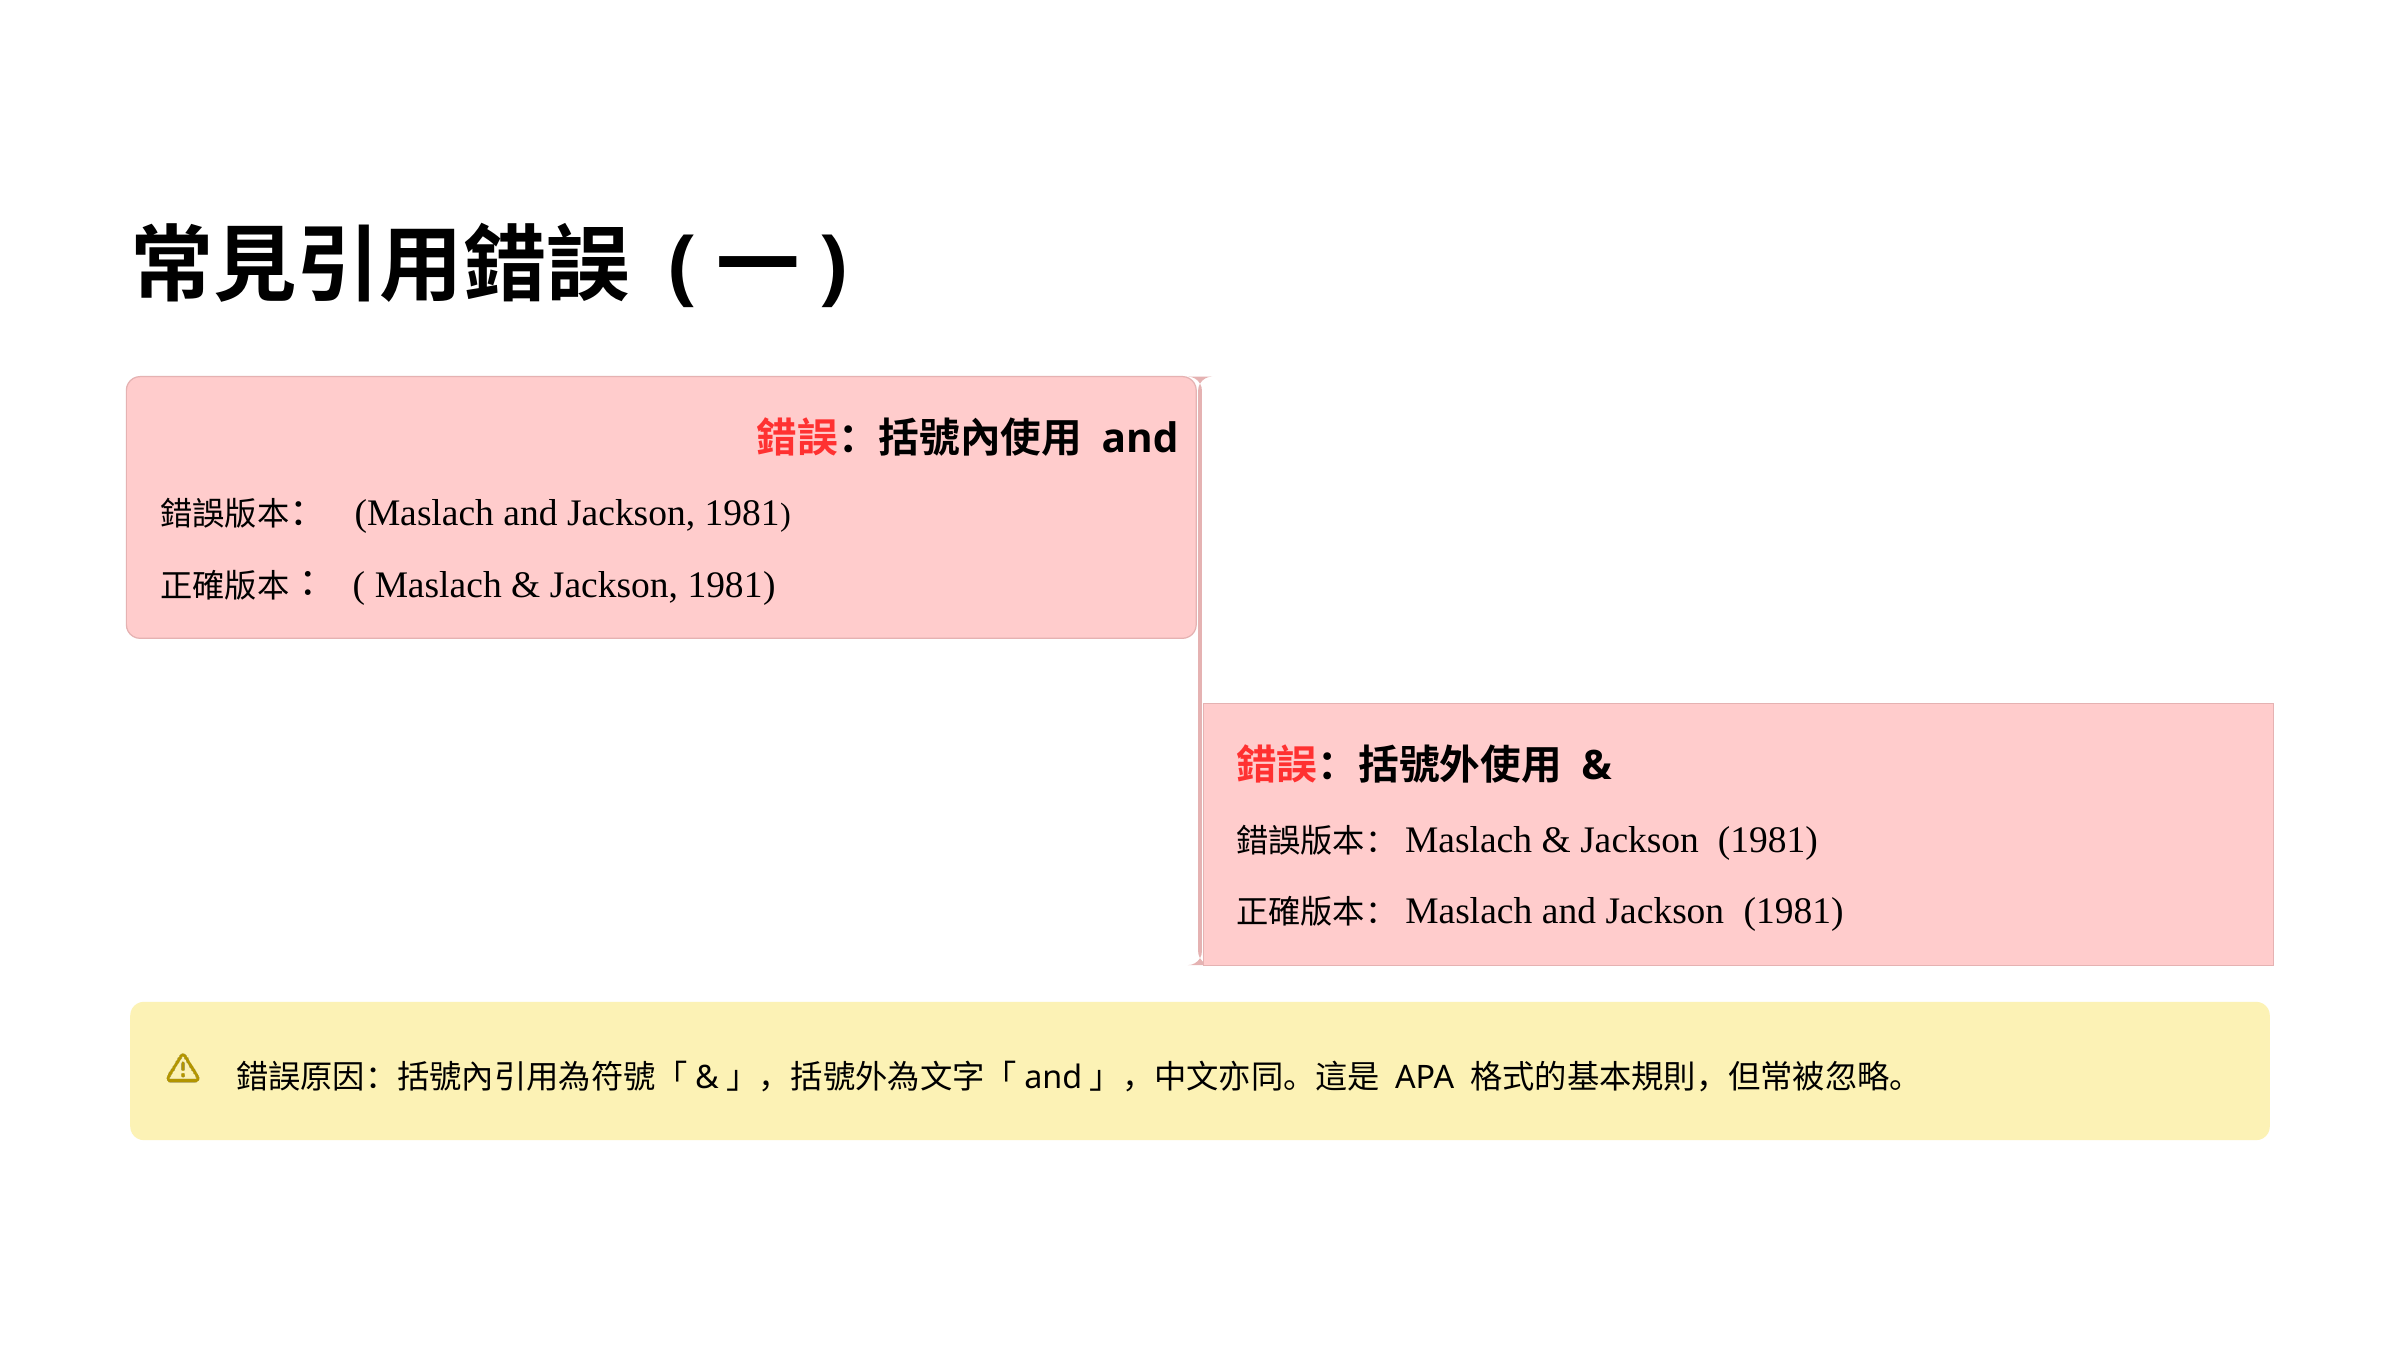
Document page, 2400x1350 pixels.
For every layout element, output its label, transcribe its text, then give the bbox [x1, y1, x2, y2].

text_box 錯誤原因：括號內引用為符號「&」，括號外為文字「and」，中文亦同。這是 APA 格式的基本規則，但常被忽略。 [236, 1042, 2237, 1095]
text_box 正確版本：Maslach and Jackson (1981) [1236, 879, 2240, 931]
text_box 正確版本： ( Maslach & Jackson, 1981) [160, 553, 1164, 605]
text_box 錯誤版本： (Maslach and Jackson, 1981) [160, 481, 1164, 533]
text_box 錯誤：括號外使用 & [1236, 737, 1643, 788]
text_box 錯誤：括號內使用 and [757, 410, 1164, 461]
picture [162, 1051, 204, 1085]
text_box 常見引用錯誤 (一) [130, 210, 944, 312]
text_box [130, 1001, 2270, 1141]
text_box 錯誤版本：Maslach & Jackson (1981) [1236, 808, 2240, 860]
text_box [126, 376, 2274, 966]
